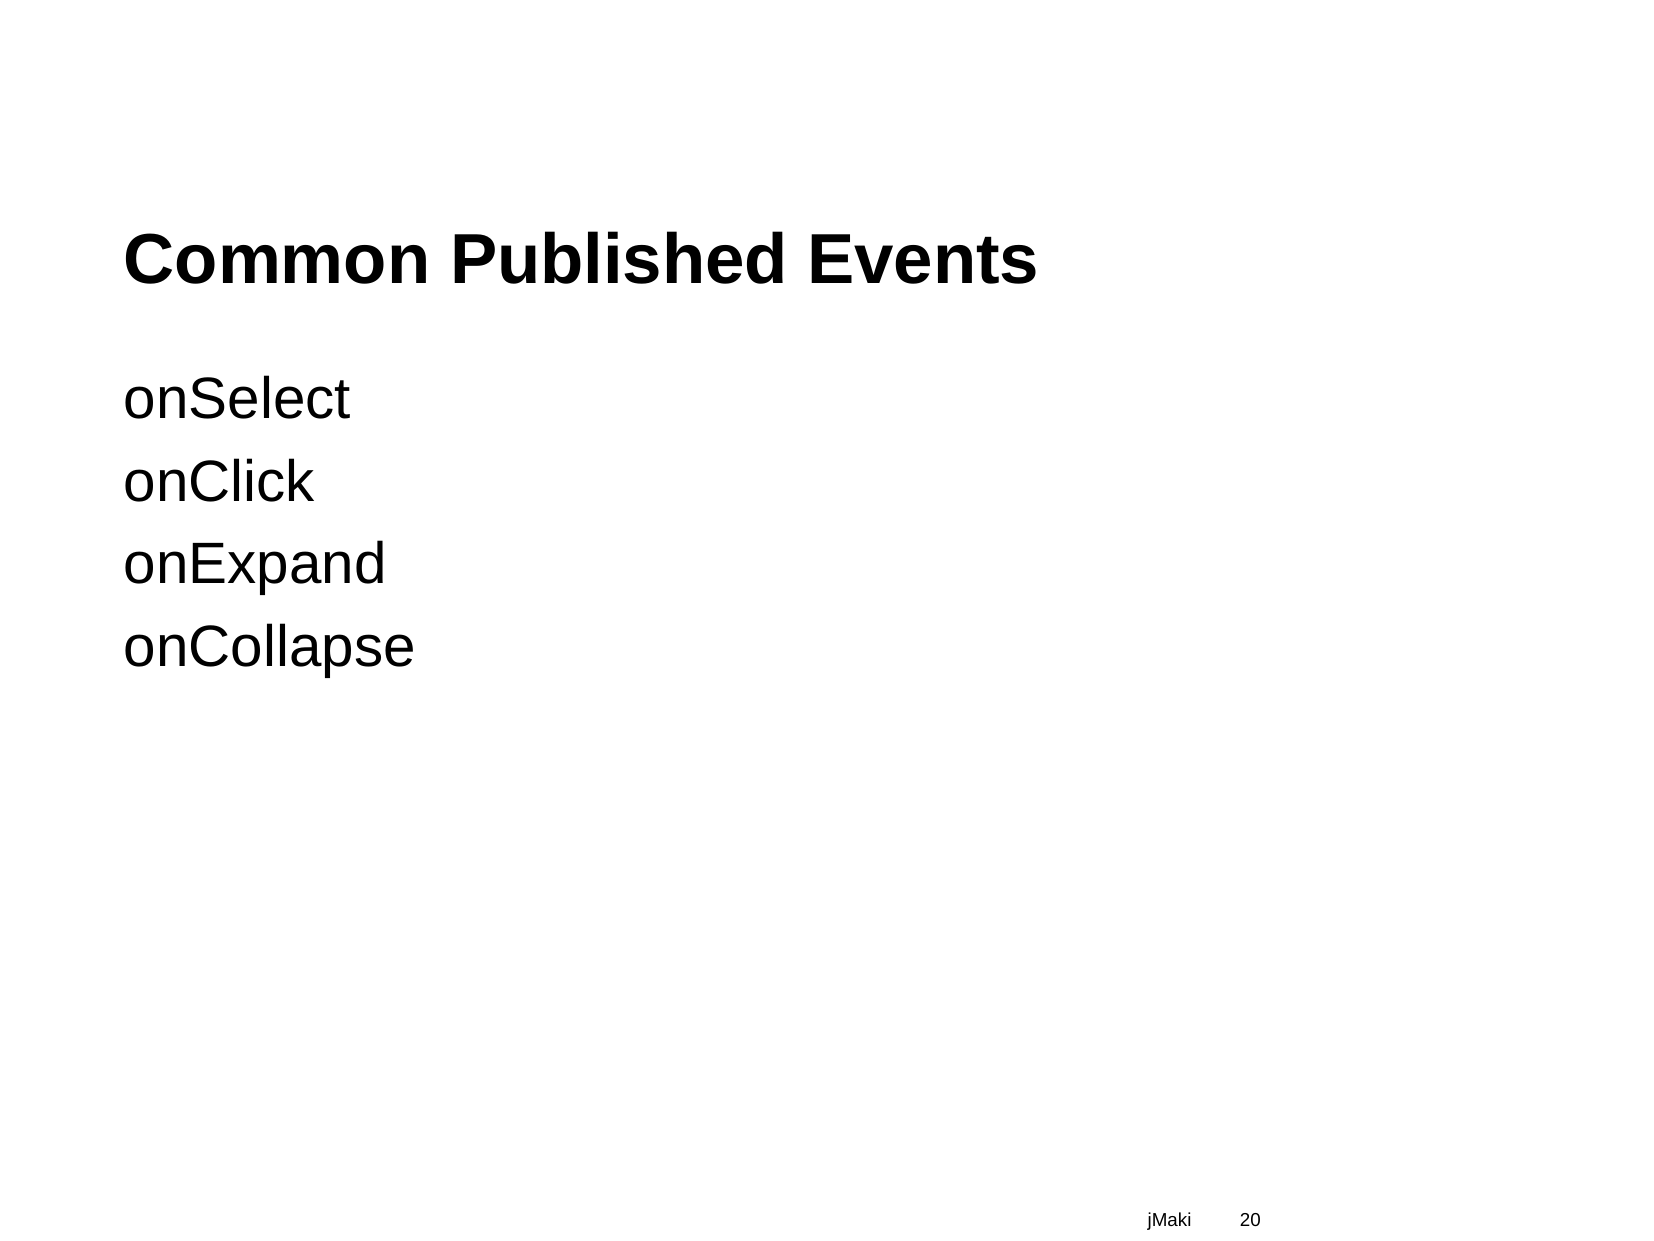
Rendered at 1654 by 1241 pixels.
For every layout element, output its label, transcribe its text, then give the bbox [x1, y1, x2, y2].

title Common Published Events [124, 132, 1561, 298]
list onSelect onClick onExpand onCollapse [124, 372, 1571, 1136]
